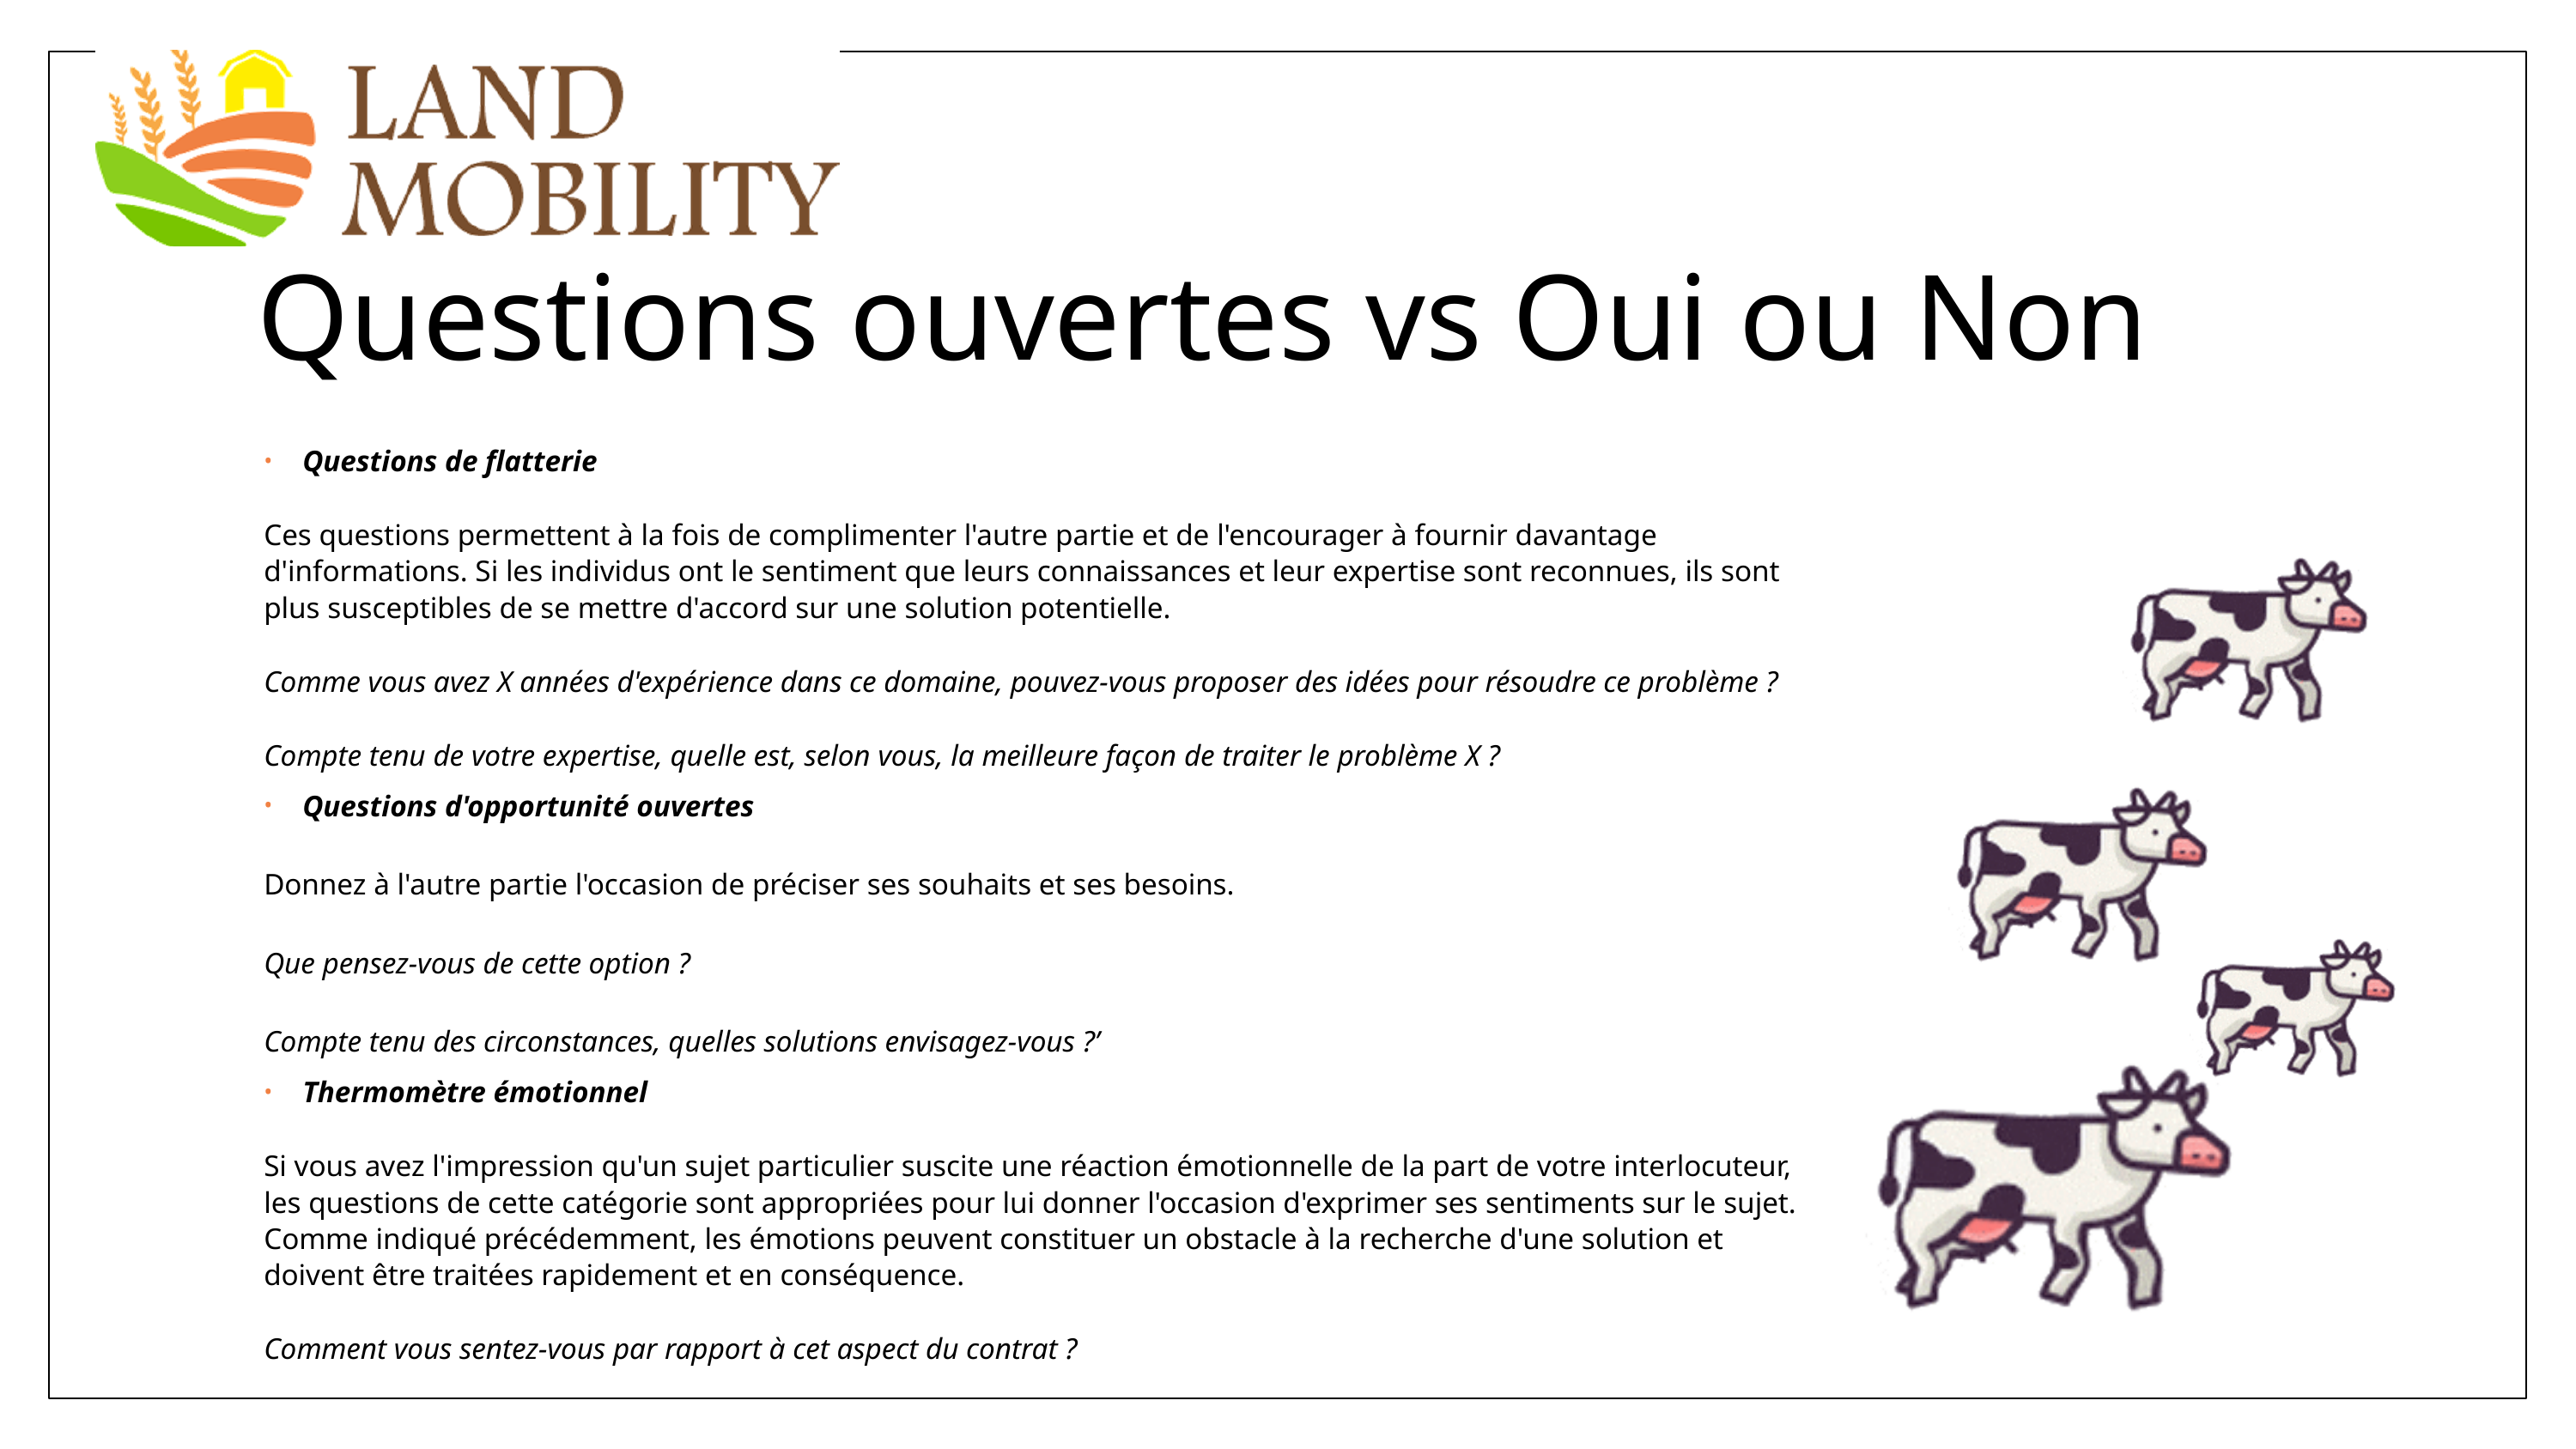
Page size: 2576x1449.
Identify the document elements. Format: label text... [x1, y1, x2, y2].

picture [1637, 477, 2537, 1422]
title Questions ouvertes vs Oui ou Non [245, 252, 2331, 408]
list Questions de flatterie Ces questions permettent à la fois de complimenter l'autre partie et de l'encourager à fournir davantage d'informations. Si les individus ont le sentiment que leurs connaissances et leur expertise sont reconnues, ils sont plus susceptibles de se mettre d'accord sur une solution potentielle. Comme vous avez X années d'expérience dans ce domaine, pouvez-vous proposer des idées pour résoudre ce problème ? Compte tenu de votre expertise, quelle est, selon vous, la meilleure façon de traiter le problème X ? Questions d'opportunité ouvertes Donnez à l'autre partie l'occasion de préciser ses souhaits et ses besoins. Que pensez-vous de cette option ? Compte tenu des circonstances, quelles solutions envisagez-vous ?’ Thermomètre émotionnel Si vous avez l'impression qu'un sujet particulier suscite une réaction émotionnelle de la part de votre interlocuteur, les questions de cette catégorie sont appropriées pour lui donner l'occasion d'exprimer ses sentiments sur le sujet. Comme indiqué précédemment, les émotions peuvent constituer un obstacle à la recherche d'une solution et doivent être traitées rapidement et en conséquence. Comment vous sentez-vous par rapport à cet aspect du contrat ? [241, 434, 1836, 1347]
picture [95, 50, 840, 246]
